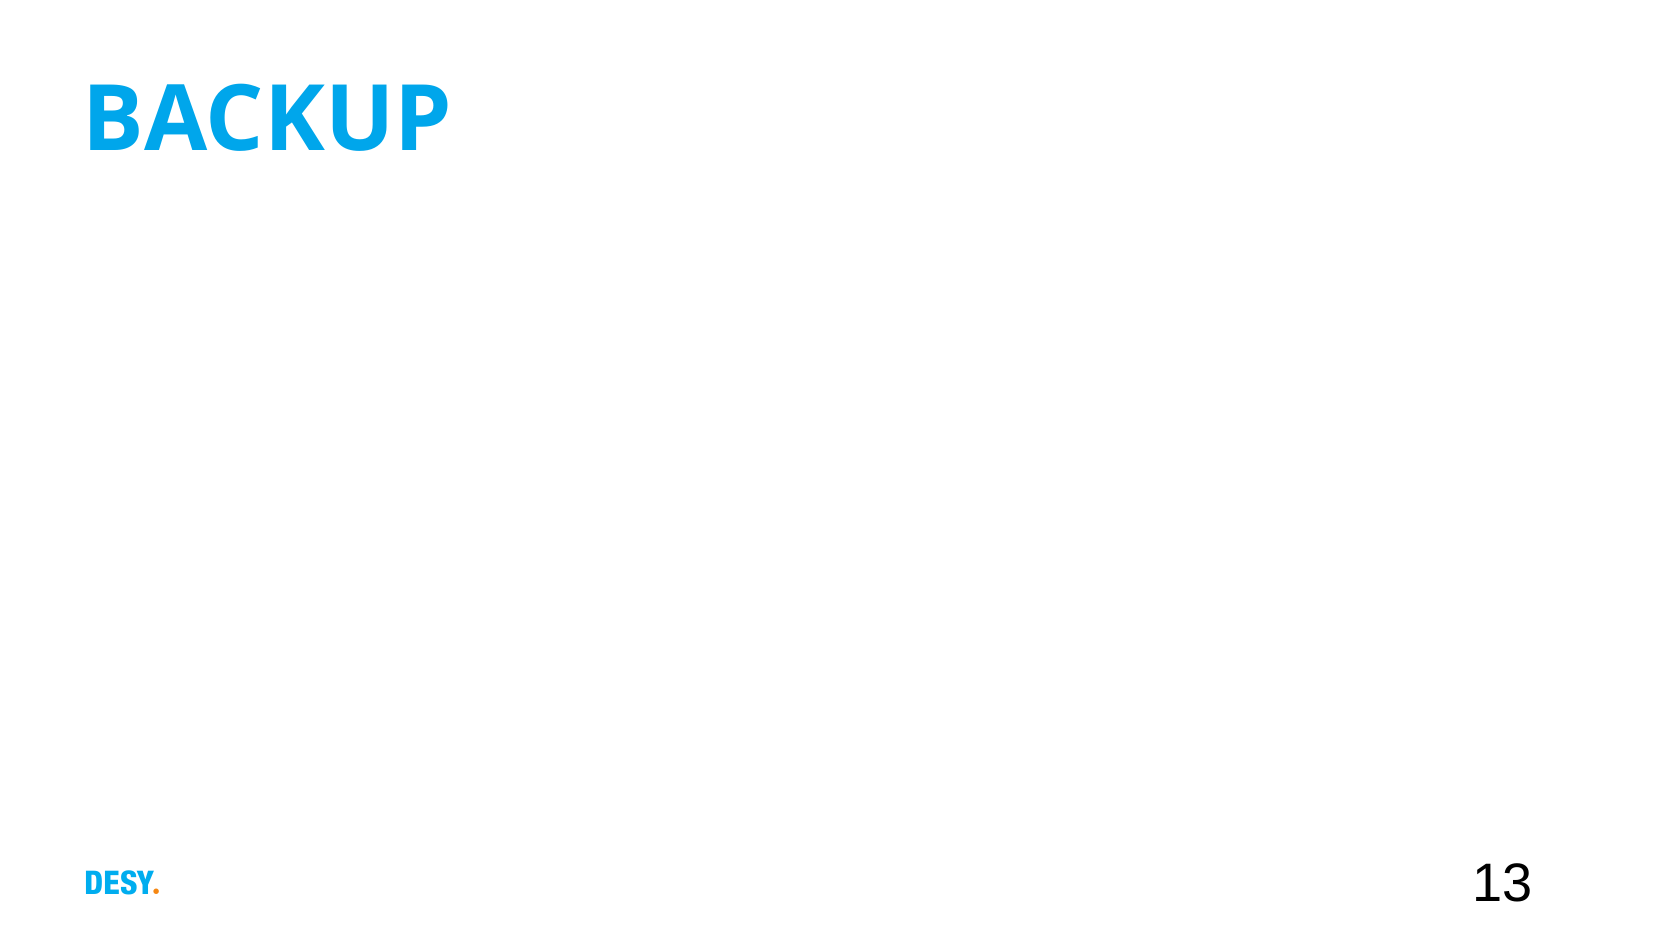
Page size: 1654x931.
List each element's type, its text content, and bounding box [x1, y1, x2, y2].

title BACKUP [82, 37, 1571, 193]
